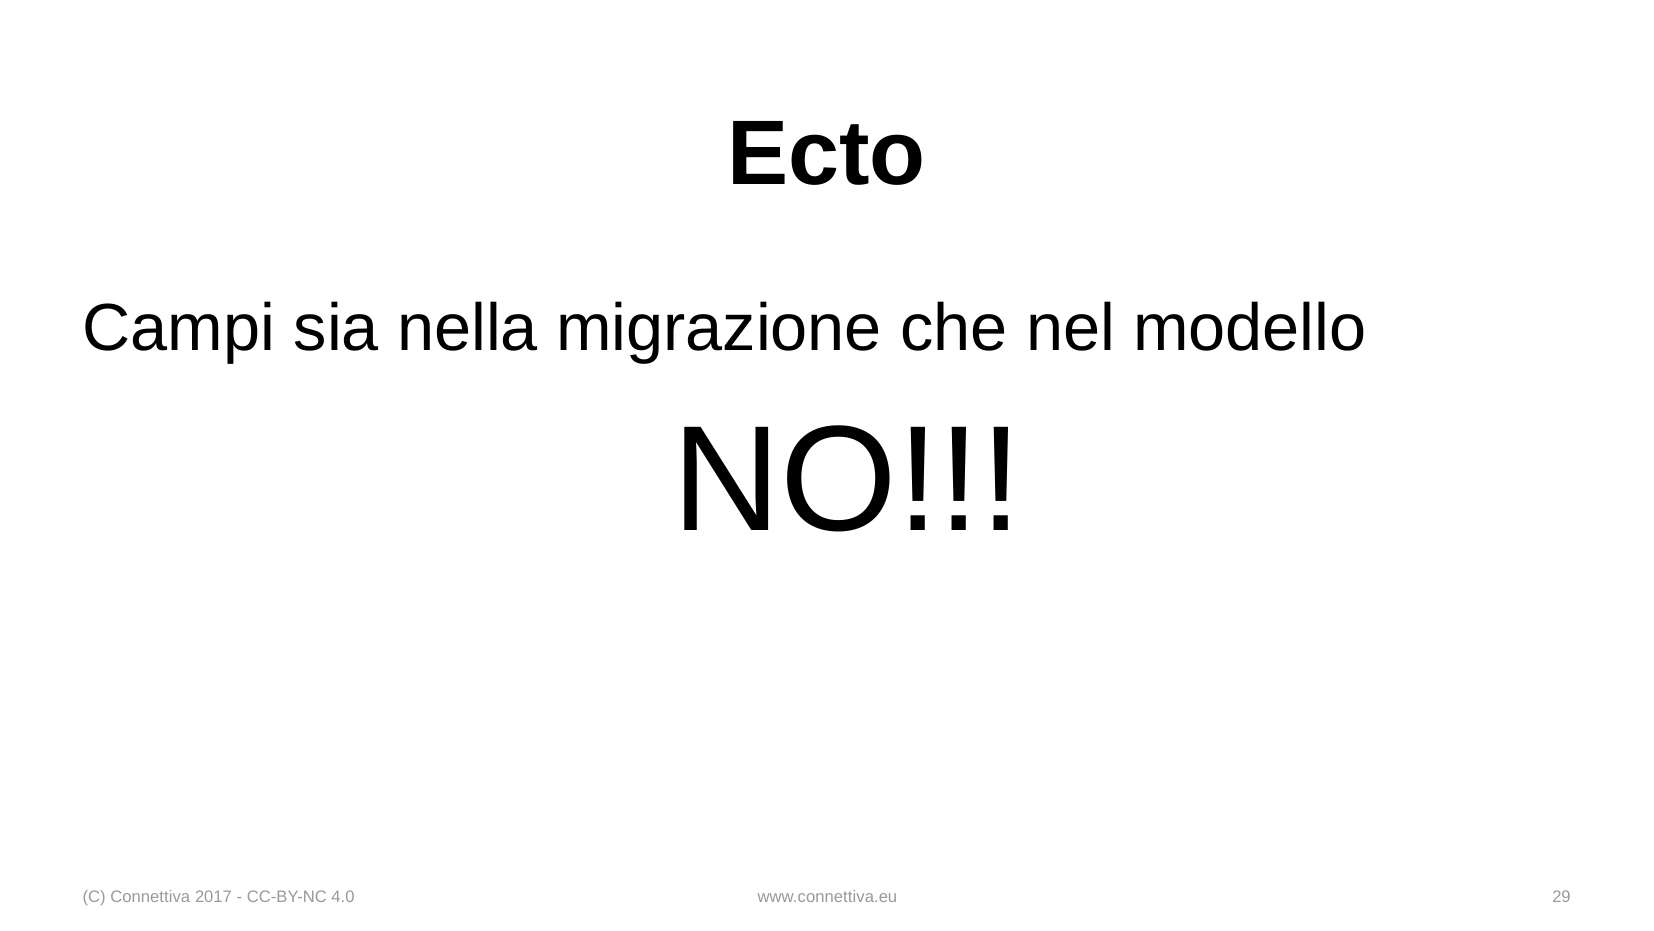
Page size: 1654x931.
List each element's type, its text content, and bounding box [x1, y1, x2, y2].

title Ecto [82, 49, 1571, 257]
list Campi sia nella migrazione che nel modello NO!!! [82, 290, 1571, 863]
